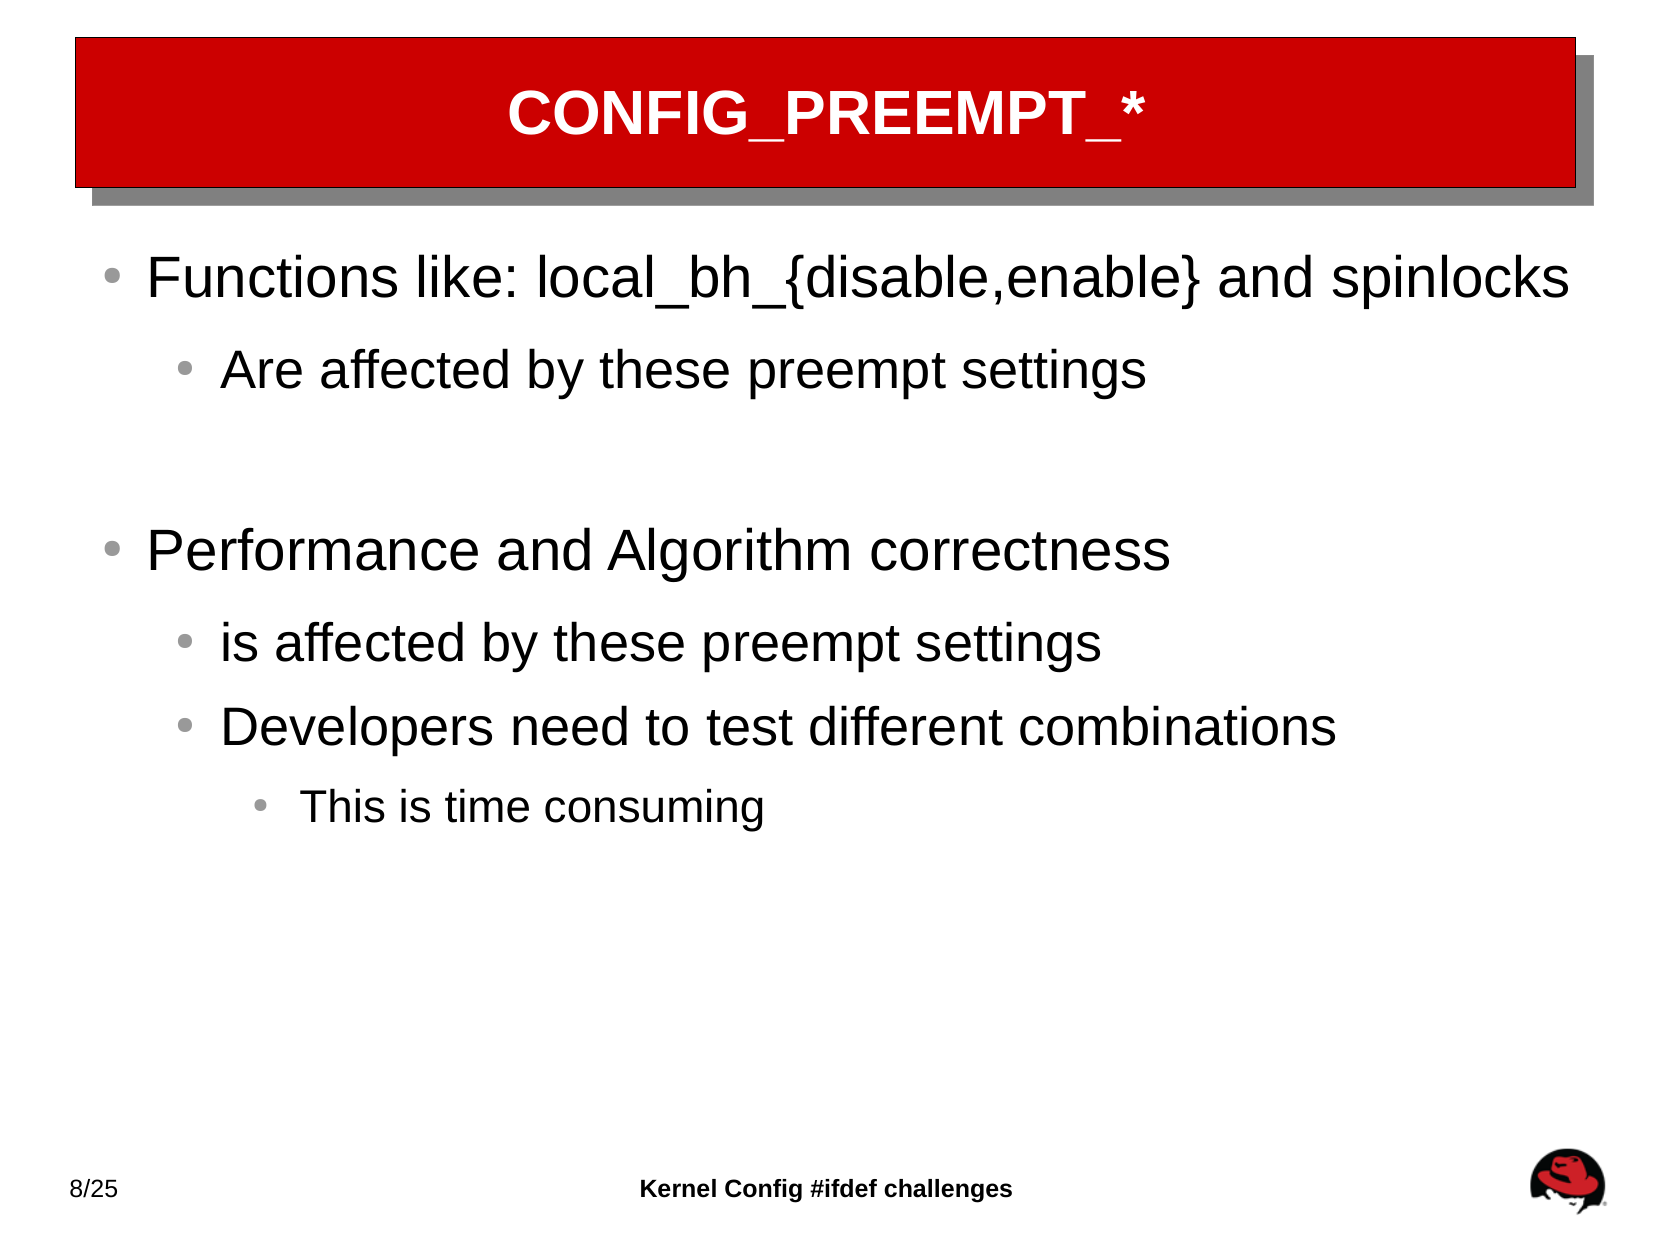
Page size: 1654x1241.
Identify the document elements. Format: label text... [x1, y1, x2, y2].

title CONFIG_PREEMPT_* [82, 37, 1571, 188]
list Functions like: local_bh_{disable,enable} and spinlocks Are affected by these preempt settings Performance and Algorithm correctness is affected by these preempt settings Developers need to test different combinations This is time consuming [86, 244, 1576, 1039]
picture [1529, 1146, 1613, 1224]
